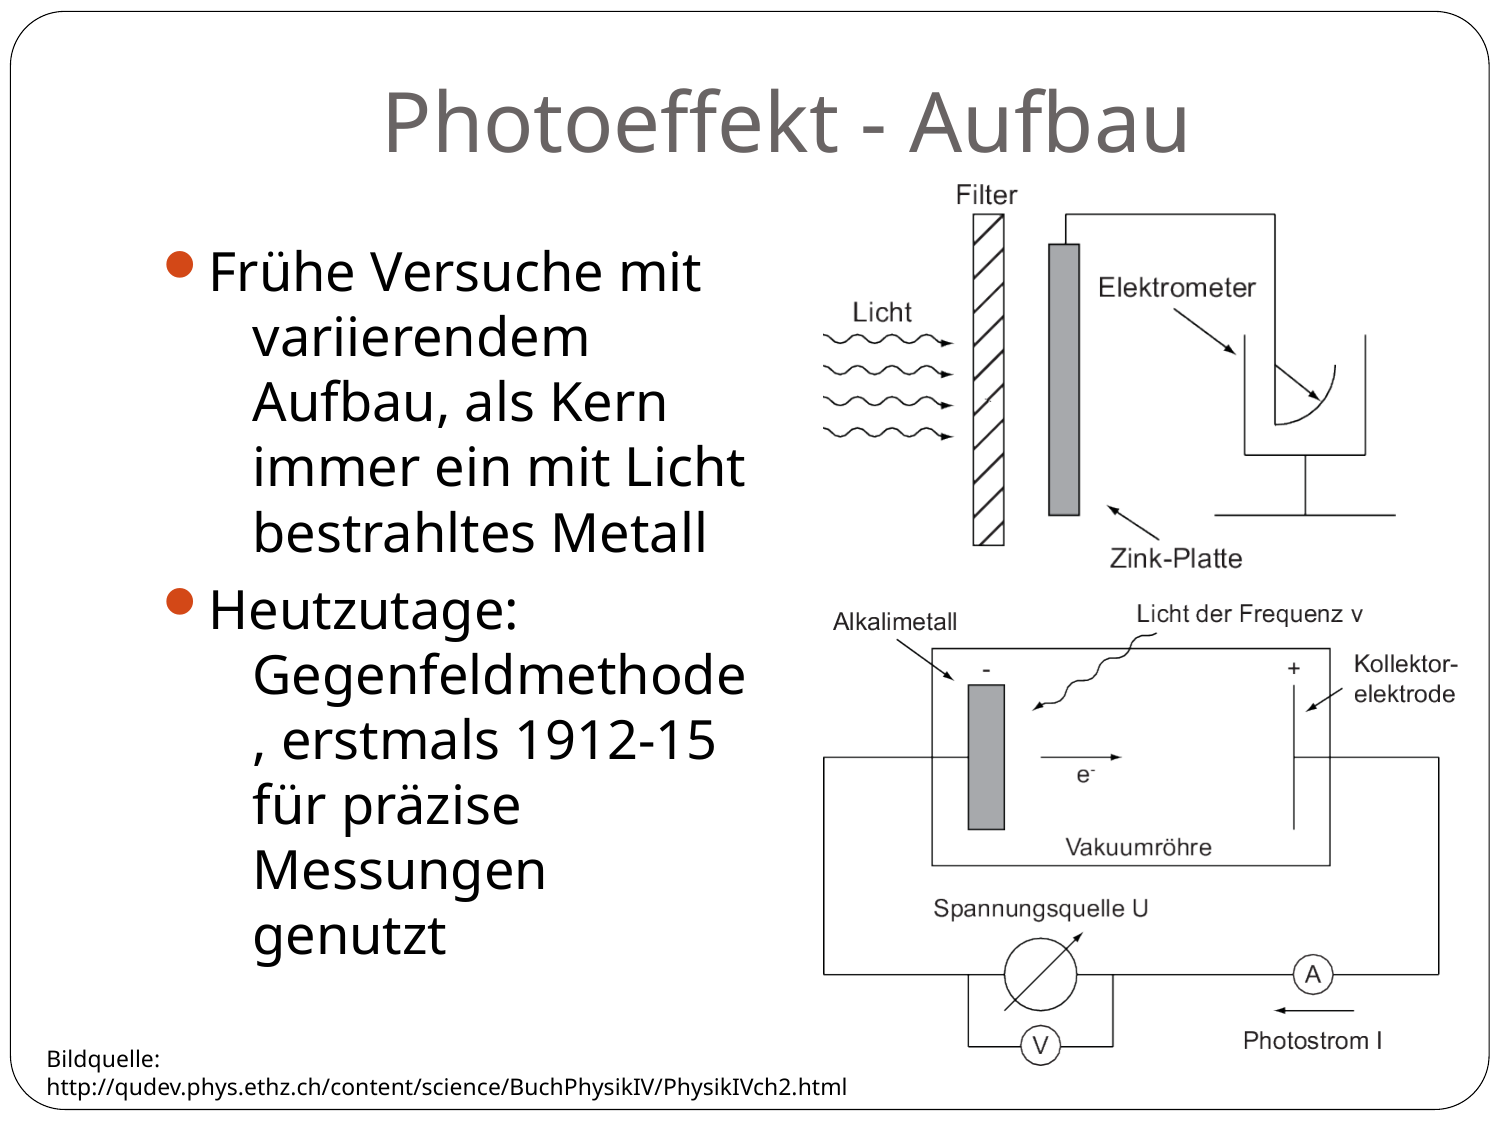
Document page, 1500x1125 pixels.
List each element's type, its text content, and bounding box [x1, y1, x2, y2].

picture [823, 604, 1458, 1066]
text_box Bildquelle: http://qudev.phys.ethz.ch/content/science/BuchPhysikIV/PhysikIVch2.html [31, 1037, 880, 1107]
list Frühe Versuche mit variierendem Aufbau, als Kern immer ein mit Licht bestrahltes Metall Heutzutage: Gegenfeldmethode, erstmals 1912-15 für präzise Messungen genutzt [147, 229, 763, 980]
title Photoeffekt - Aufbau [150, 45, 1426, 185]
picture [823, 184, 1396, 569]
